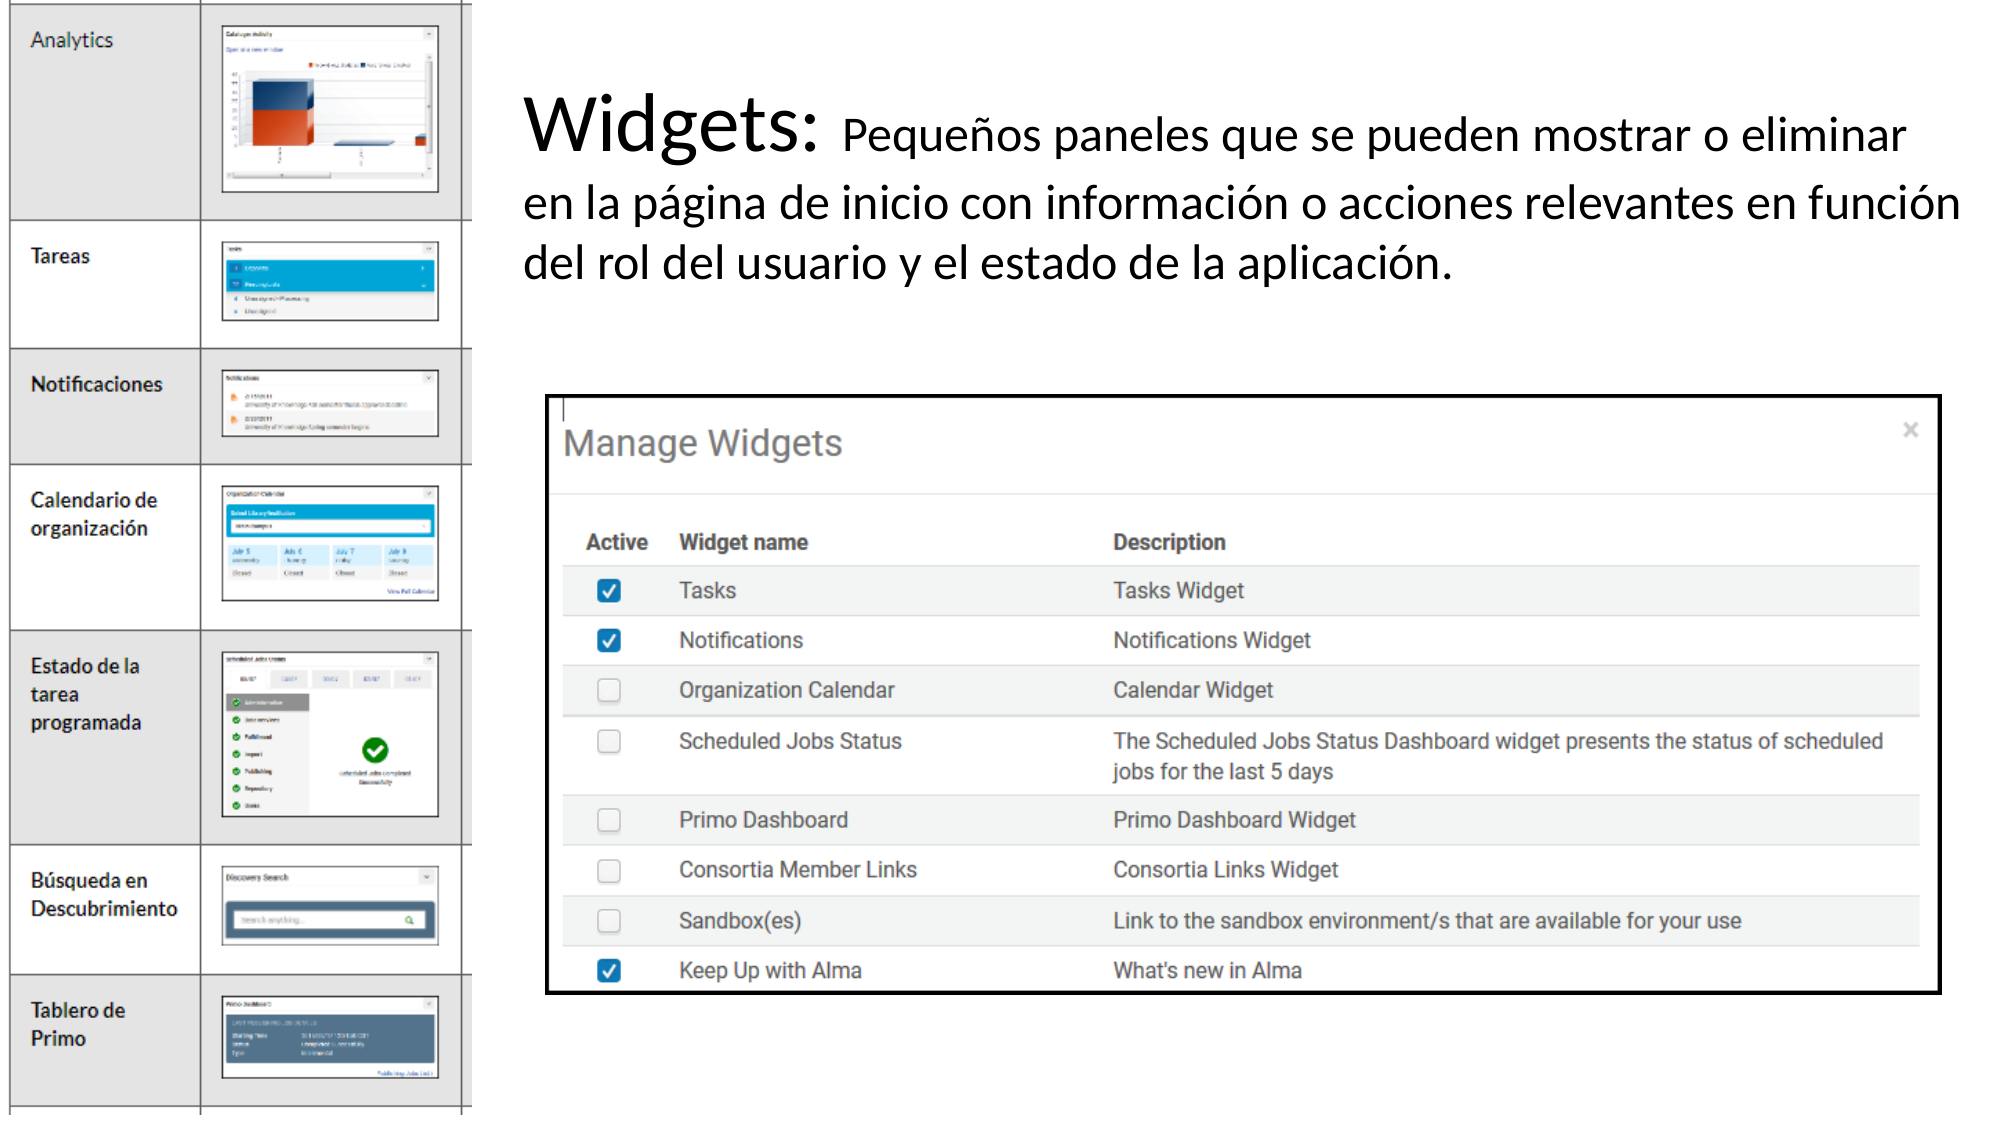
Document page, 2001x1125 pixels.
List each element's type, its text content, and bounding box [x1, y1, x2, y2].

picture [0, 0, 472, 1115]
picture [545, 394, 1942, 995]
text_box Widgets: Pequeños paneles que se pueden mostrar o eliminar en la página de inicio con información o acciones relevantes en función del rol del usuario y el estado de la aplicación. [508, 52, 1979, 297]
